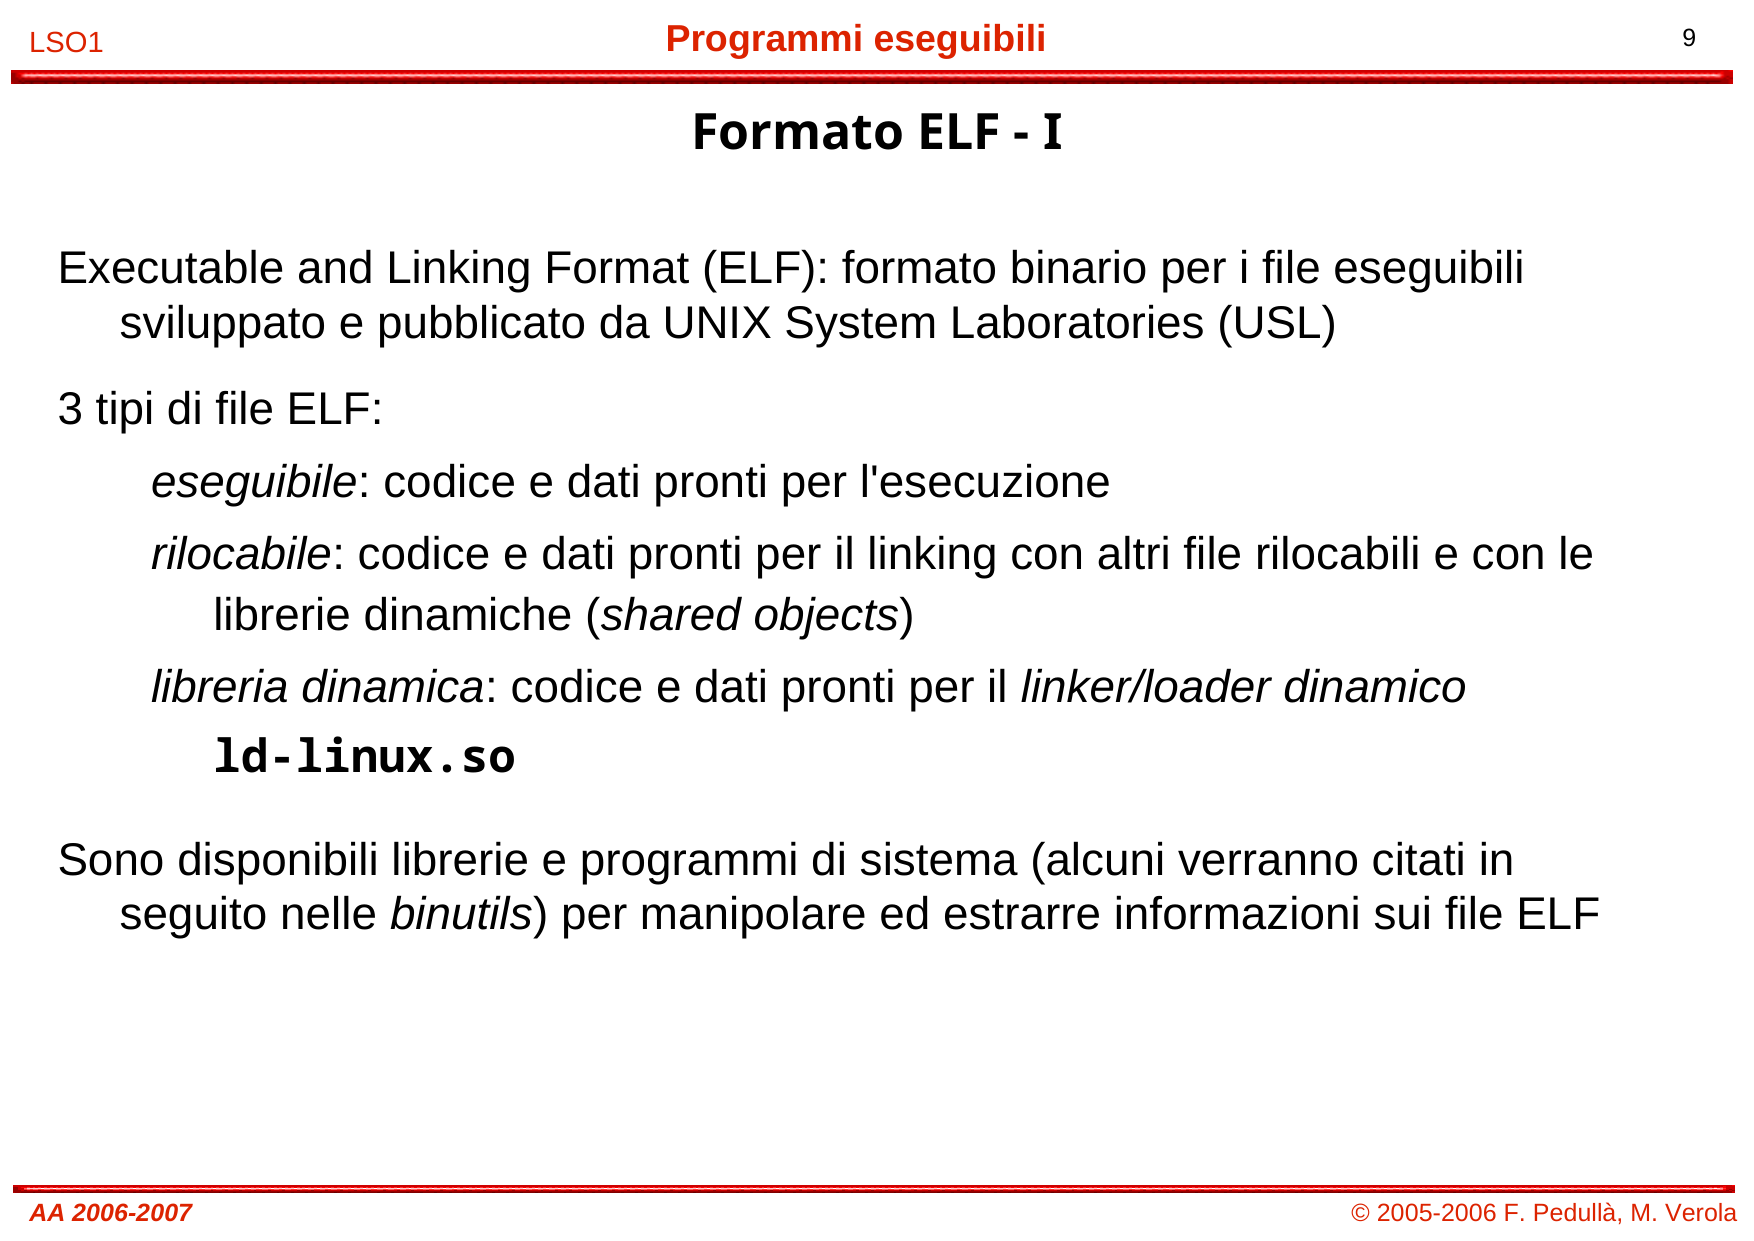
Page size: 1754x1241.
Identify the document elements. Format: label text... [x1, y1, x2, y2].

list Executable and Linking Format (ELF): formato binario per i file eseguibili sviluppato e pubblicato da UNIX System Laboratories (USL) 3 tipi di file ELF: eseguibile: codice e dati pronti per l'esecuzione rilocabile: codice e dati pronti per il linking con altri file rilocabili e con le librerie dinamiche (shared objects) libreria dinamica: codice e dati pronti per il linker/loader dinamico ld-linux.so Sono disponibili librerie e programmi di sistema (alcuni verranno citati in seguito nelle binutils) per manipolare ed estrarre informazioni sui file ELF [40, 230, 1678, 982]
picture [11, 70, 1733, 84]
title Formato ELF - I [389, 84, 1364, 180]
picture [13, 1185, 1735, 1193]
